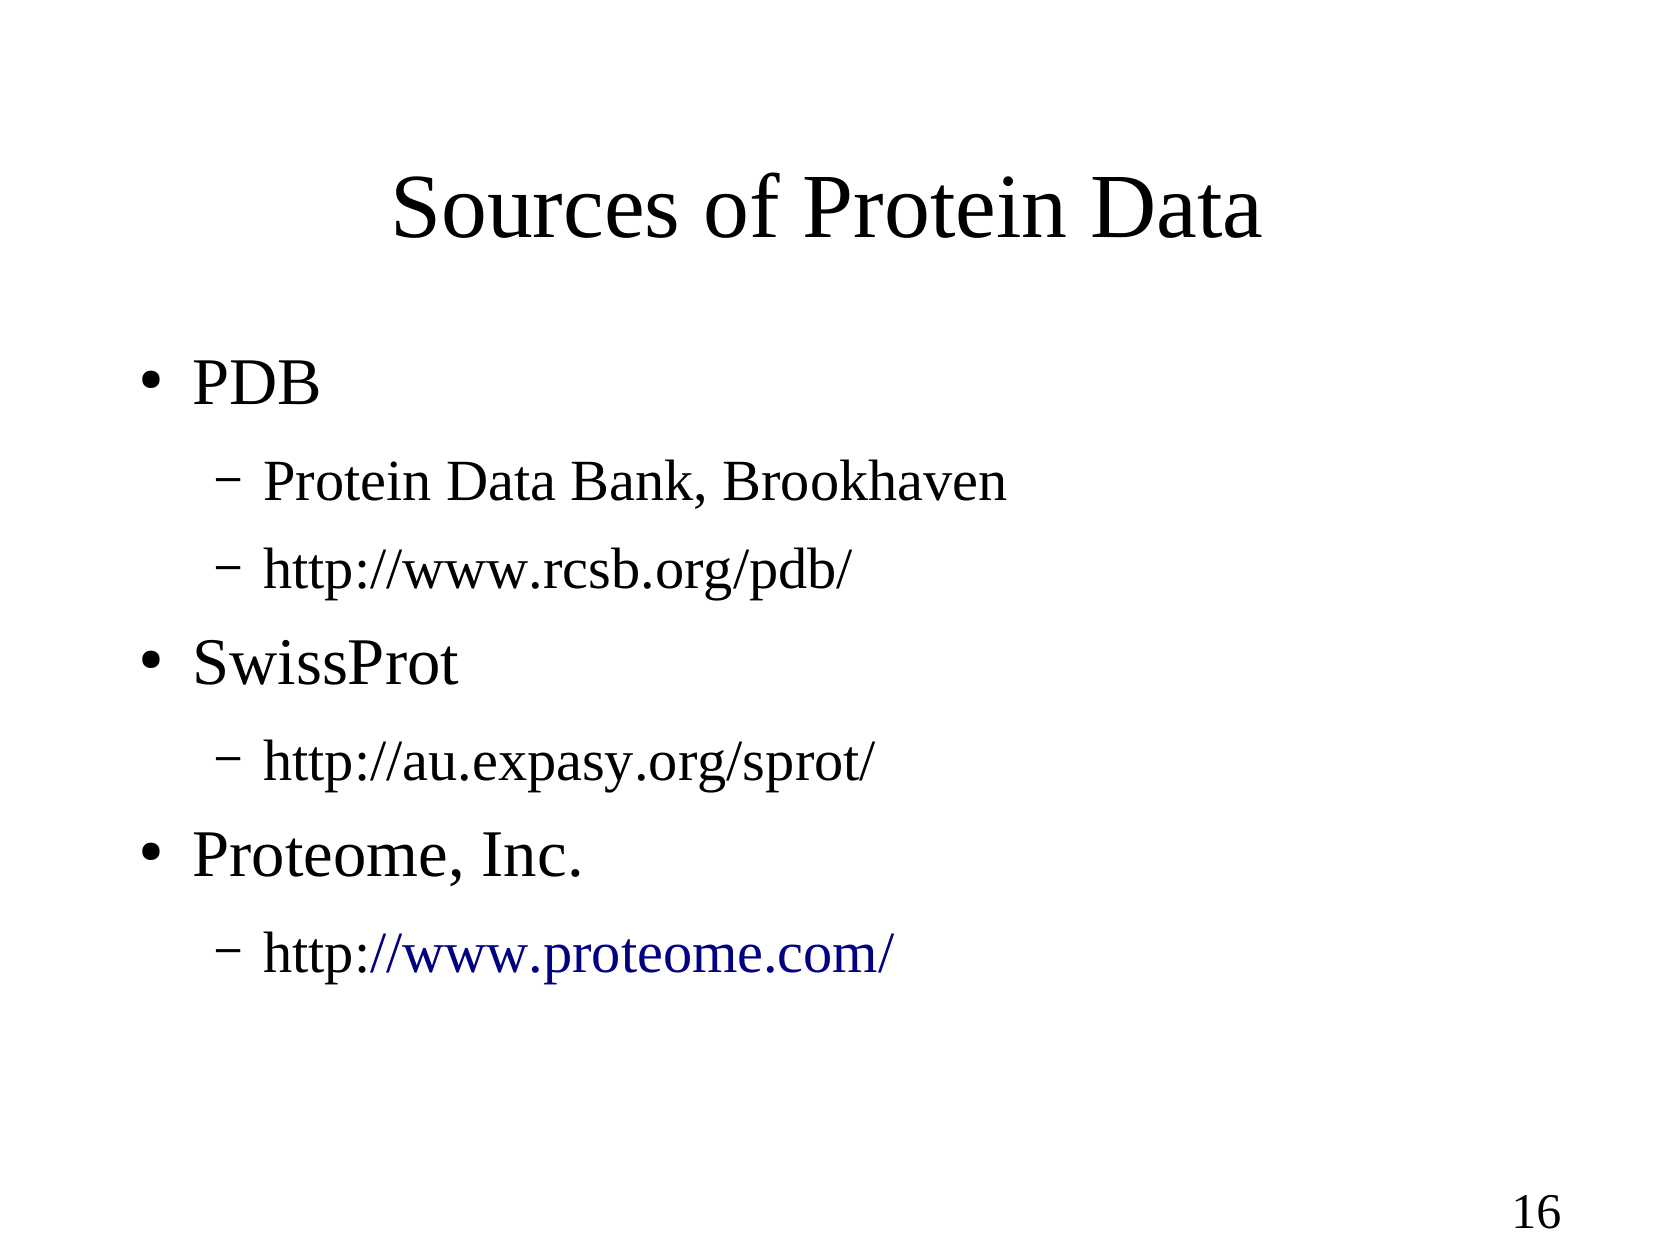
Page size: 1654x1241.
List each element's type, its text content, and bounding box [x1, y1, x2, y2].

list PDB Protein Data Bank, Brookhaven http://www.rcsb.org/pdb/ SwissProt http://au.expasy.org/sprot/ Proteome, Inc. http://www.proteome.com/ [121, 344, 1534, 1127]
title Sources of Protein Data [121, 102, 1534, 311]
text_box <number> [1511, 1183, 1654, 1241]
